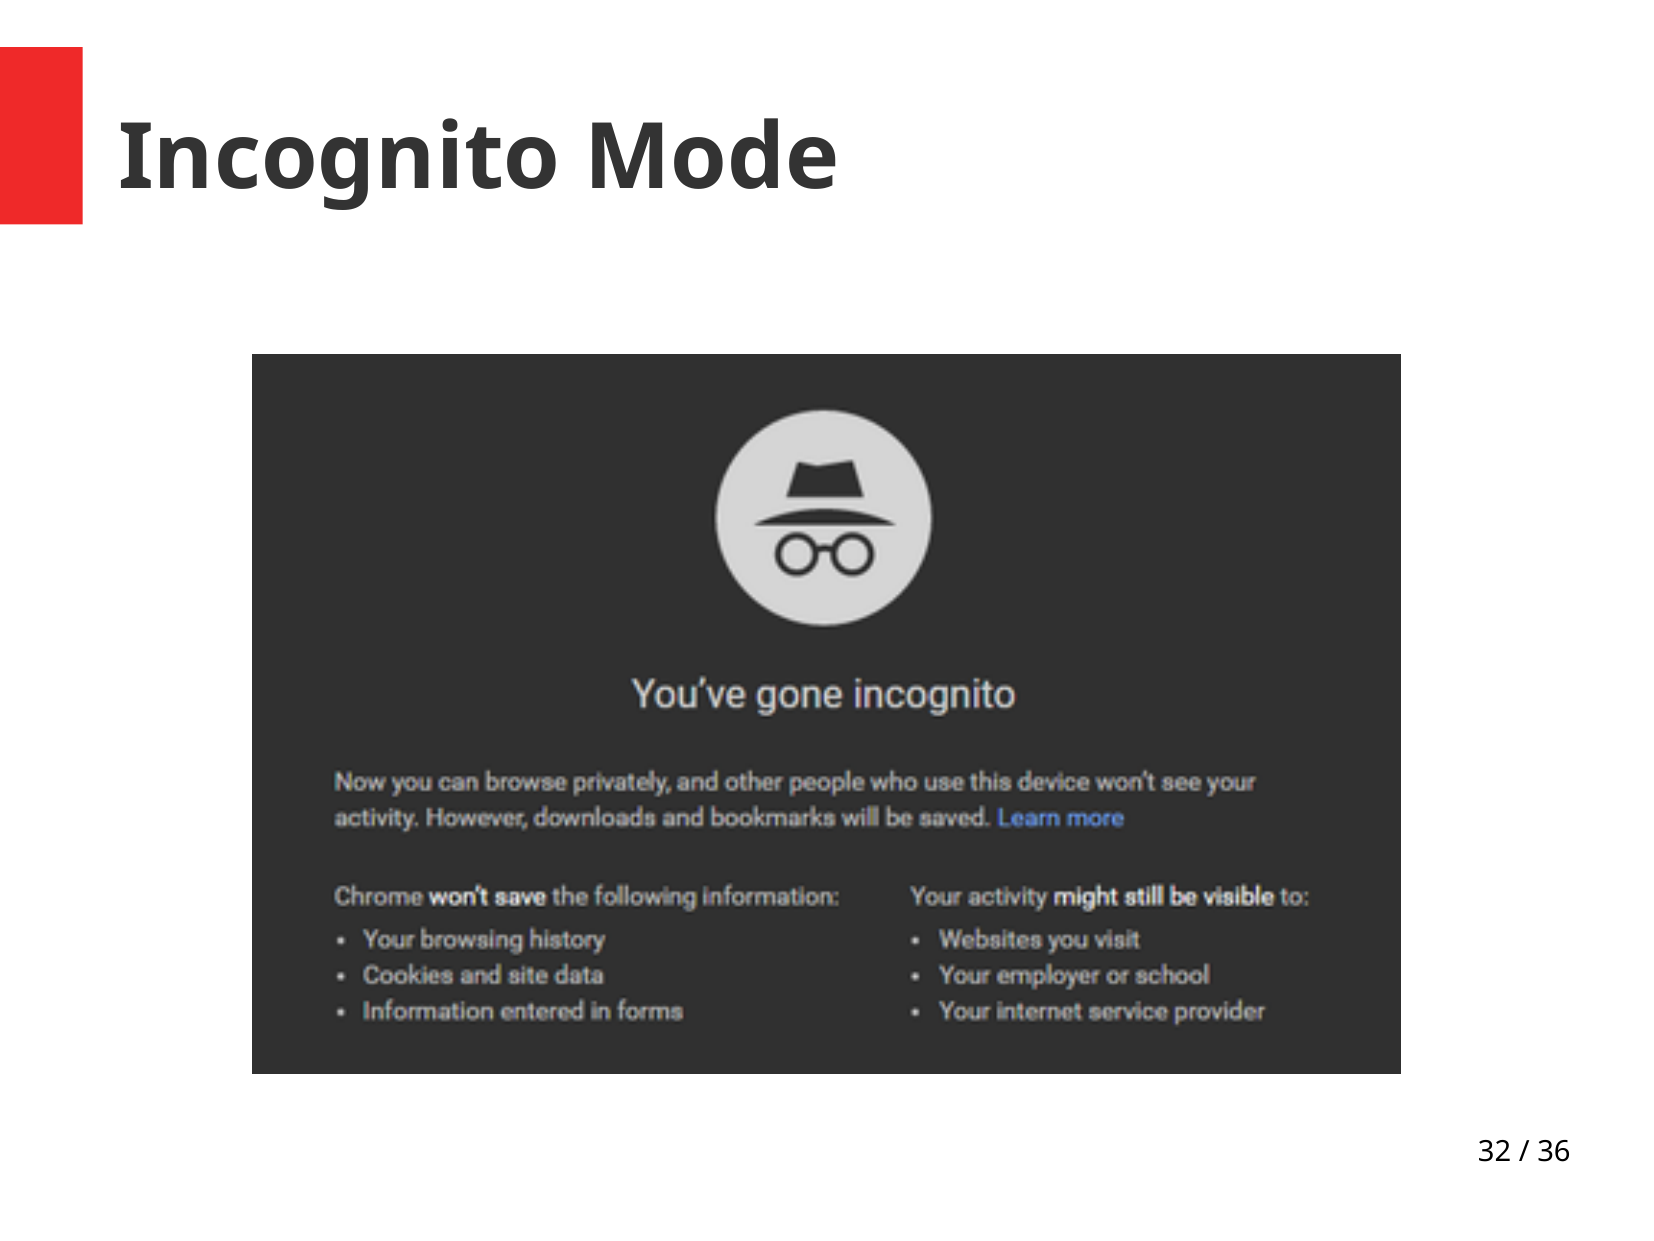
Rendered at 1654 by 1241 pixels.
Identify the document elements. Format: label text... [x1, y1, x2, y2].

title Incognito Mode [118, 49, 1571, 257]
picture [252, 354, 1401, 1074]
